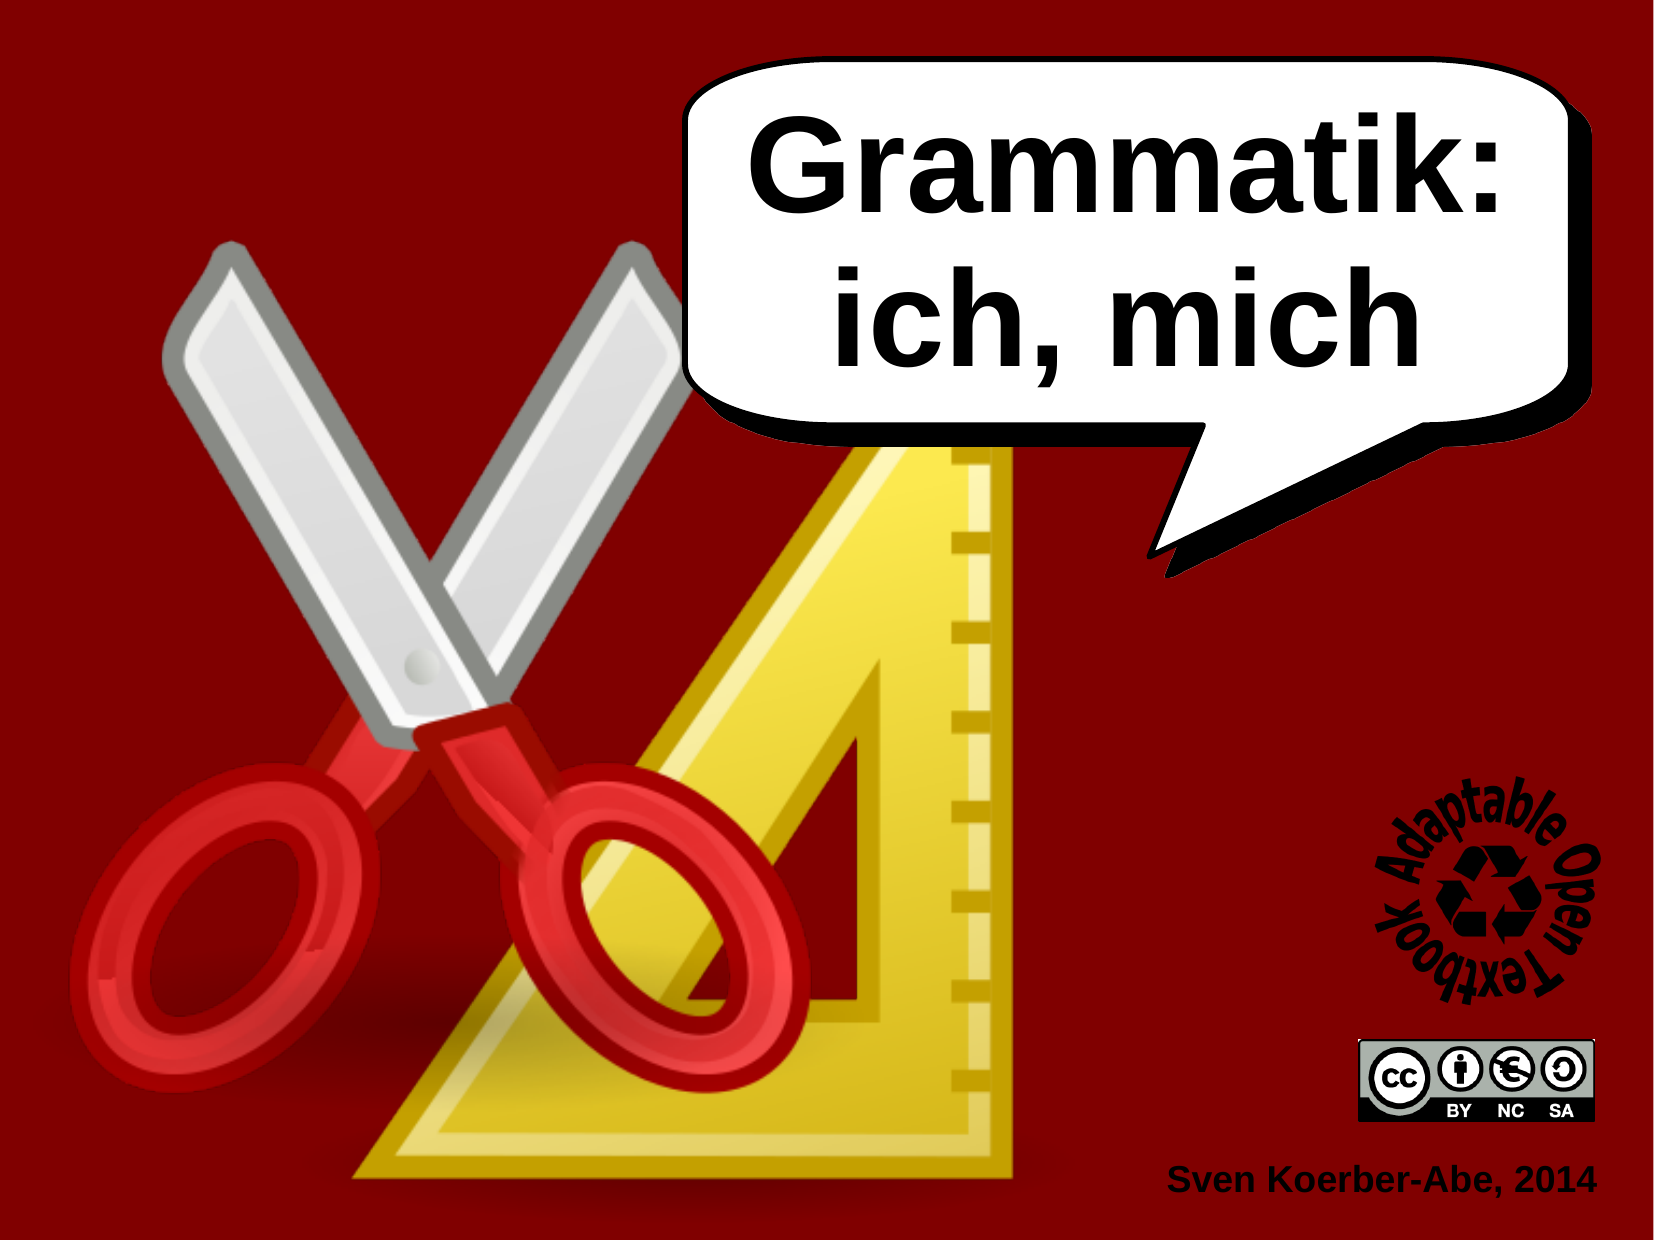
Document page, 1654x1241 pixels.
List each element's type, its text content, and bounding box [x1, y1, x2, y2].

picture [1370, 773, 1607, 1010]
text_box Sven Koerber-Abe, 2014 [1104, 1151, 1613, 1211]
text_box Grammatik: ich, mich [685, 59, 1571, 557]
picture [5, 171, 1081, 1241]
picture [1358, 1039, 1595, 1123]
